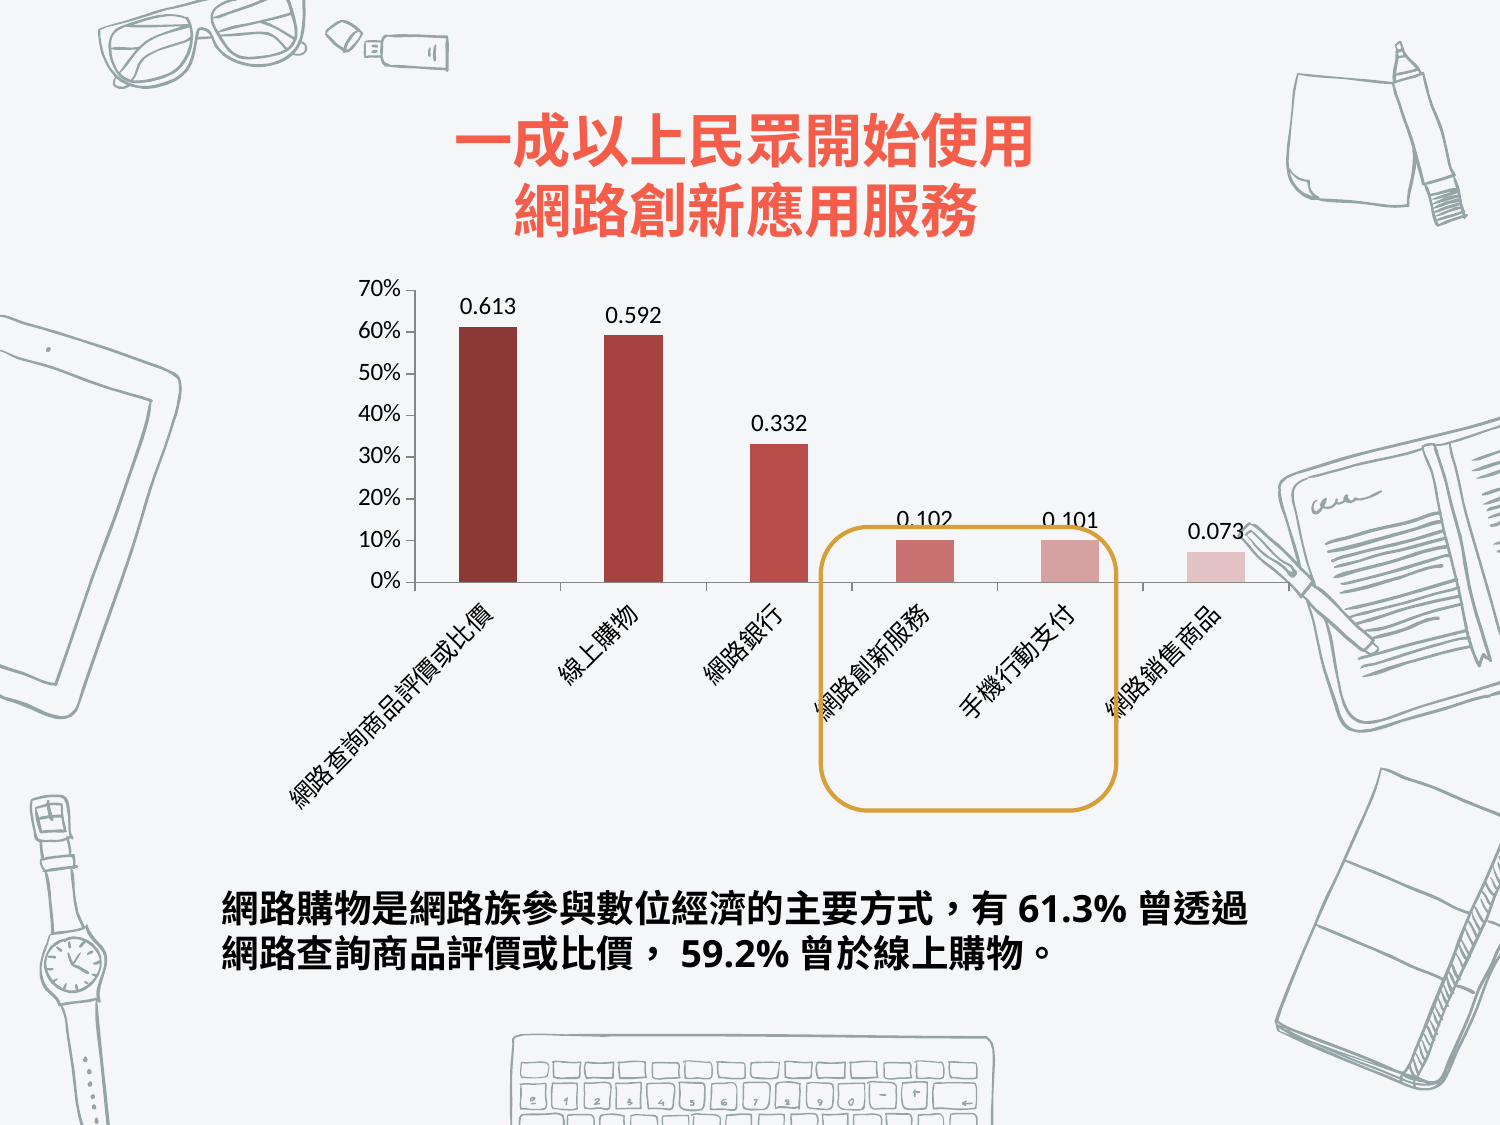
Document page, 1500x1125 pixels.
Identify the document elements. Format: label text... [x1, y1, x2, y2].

title 一成以上民眾開始使用 網路創新應用服務 [277, 78, 1215, 260]
chart [253, 267, 1294, 836]
list 網路購物是網路族參與數位經濟的主要方式，有61.3%曾透過網路查詢商品評價或比價，59.2%曾於線上購物。 [206, 869, 1270, 999]
